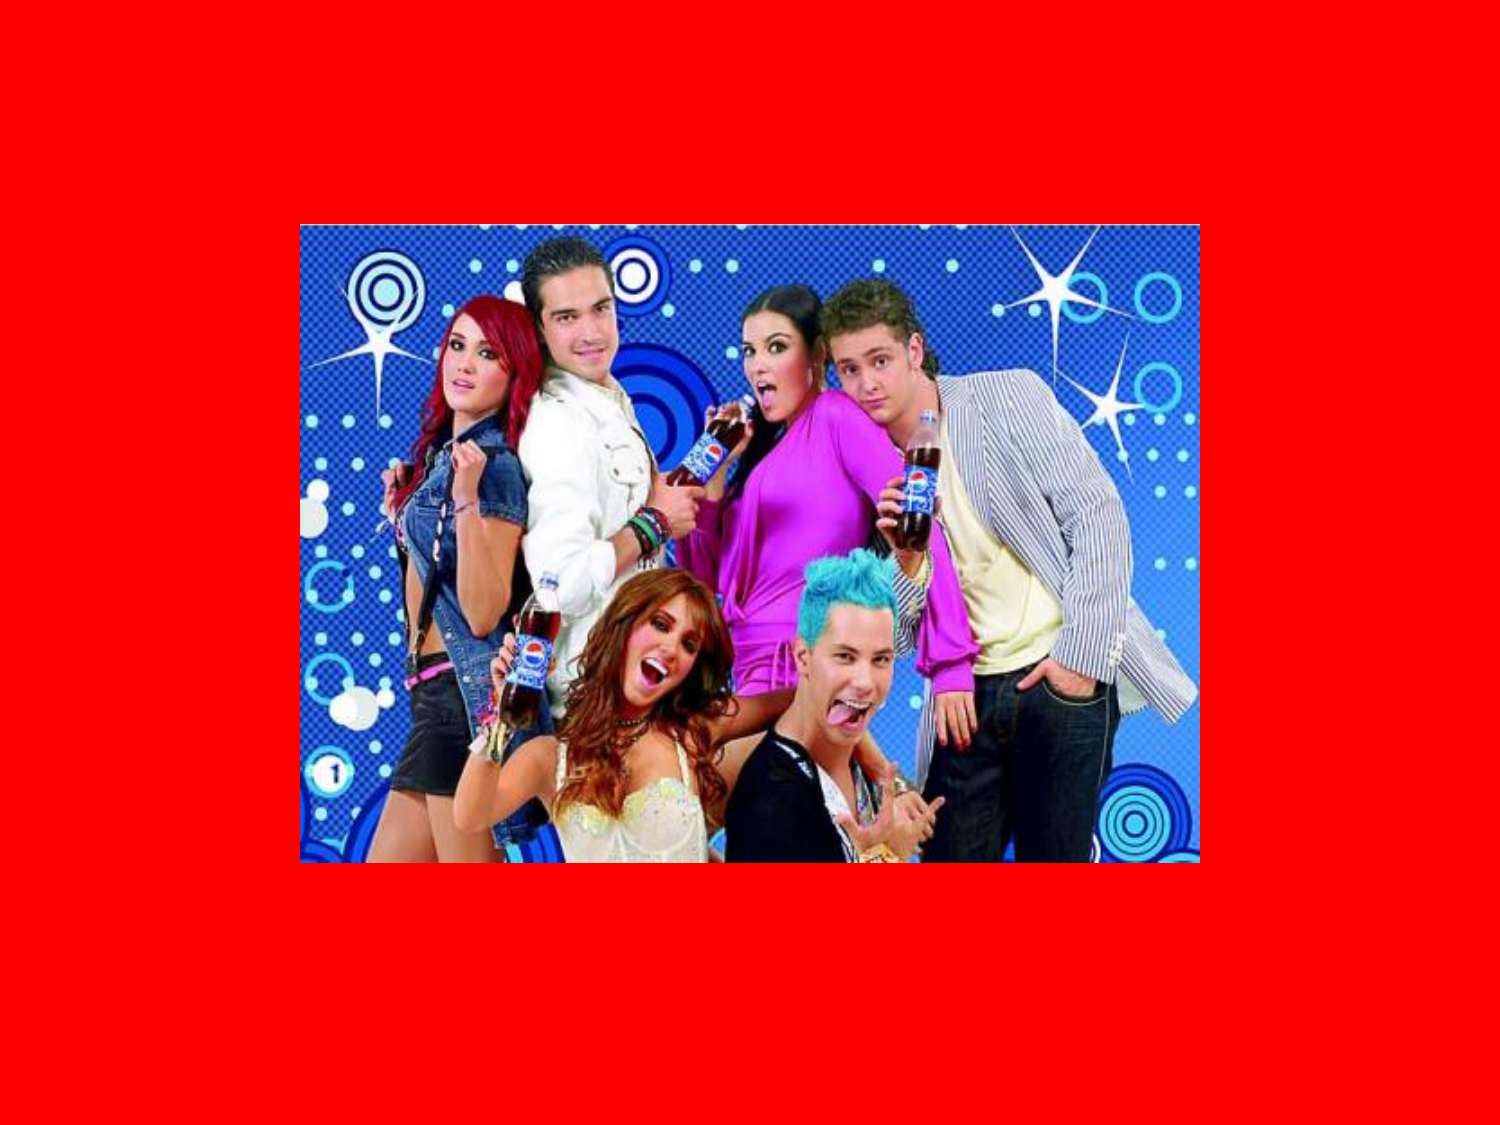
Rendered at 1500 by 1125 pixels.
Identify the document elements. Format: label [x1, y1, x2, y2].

picture [300, 224, 1200, 863]
